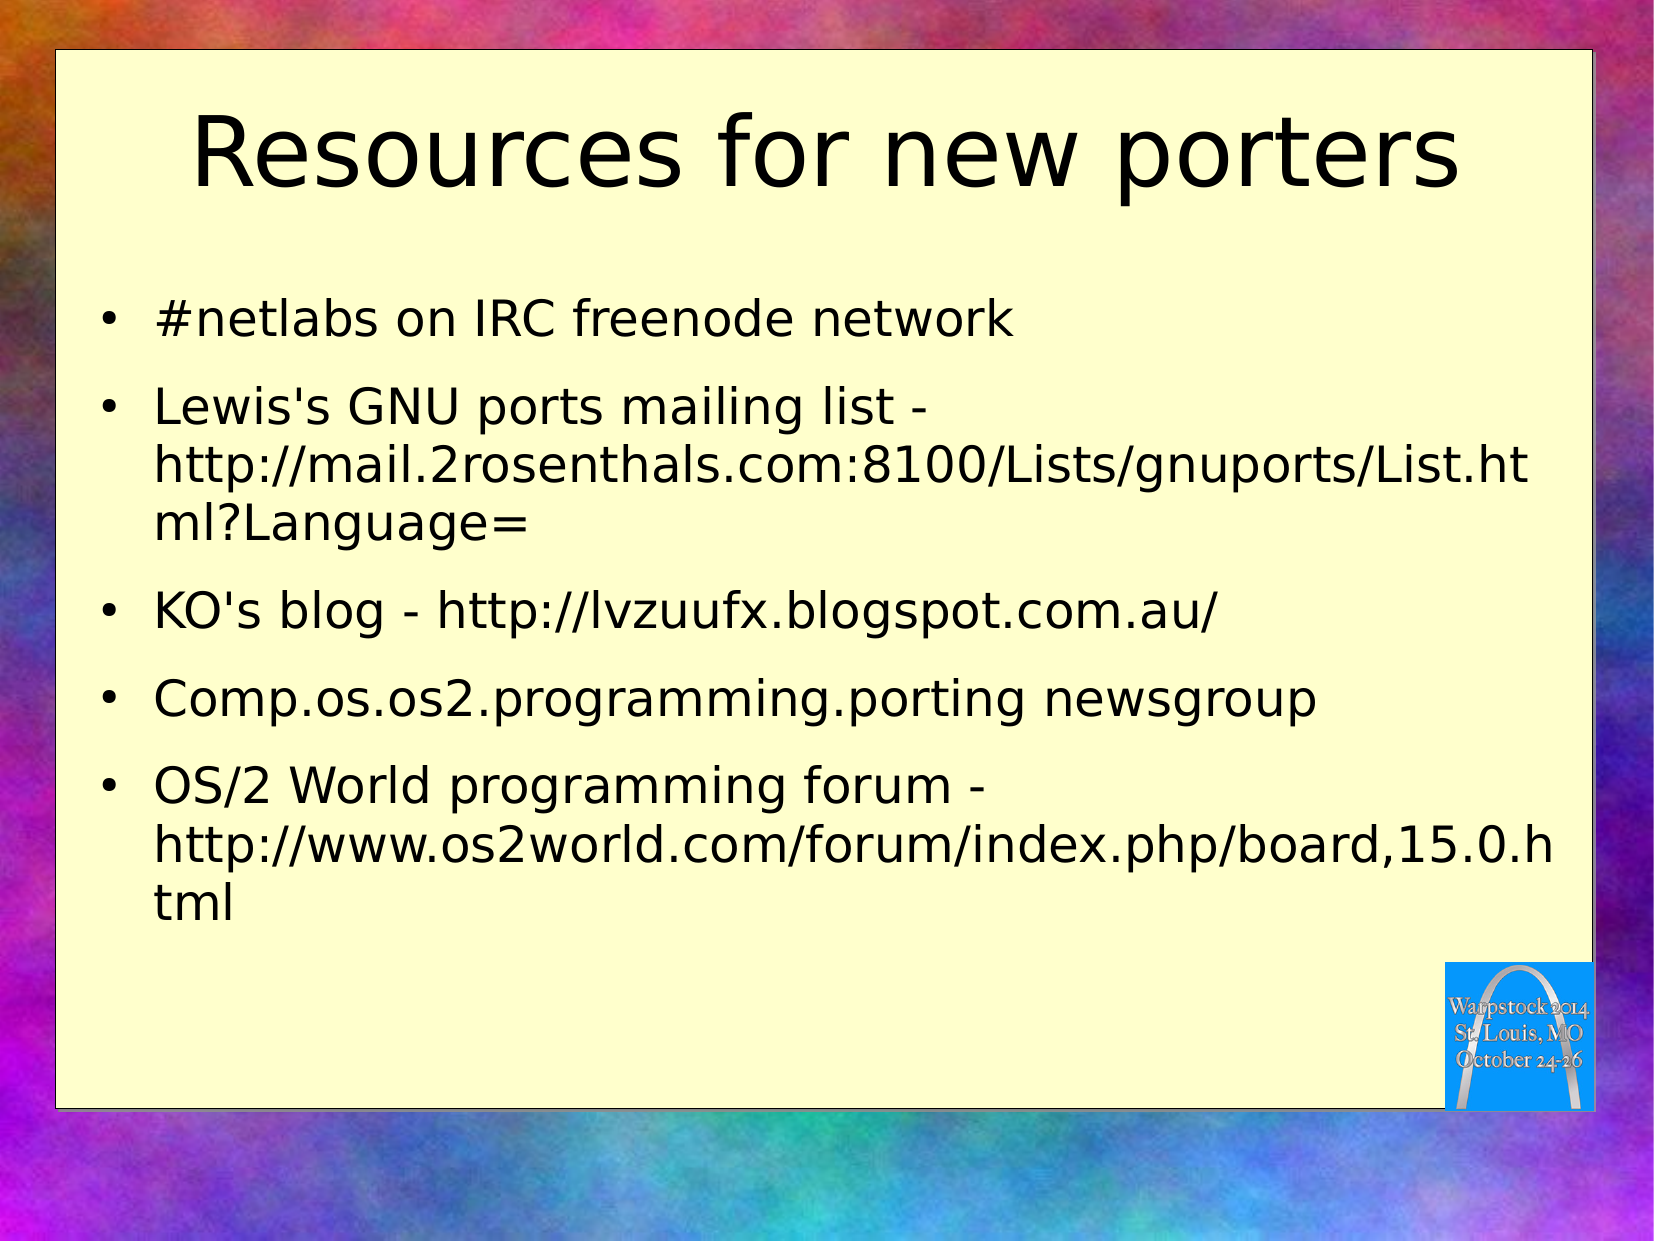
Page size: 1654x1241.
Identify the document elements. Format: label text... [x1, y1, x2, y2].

list #netlabs on IRC freenode network Lewis's GNU ports mailing list - http://mail.2rosenthals.com:8100/Lists/gnuports/List.html?Language= KO's blog - http://lvzuufx.blogspot.com.au/ Comp.os.os2.programming.porting newsgroup OS/2 World programming forum - http://www.os2world.com/forum/index.php/board,15.0.html [82, 290, 1571, 1010]
picture [0, 0, 1654, 1241]
title Resources for new porters [82, 49, 1571, 257]
